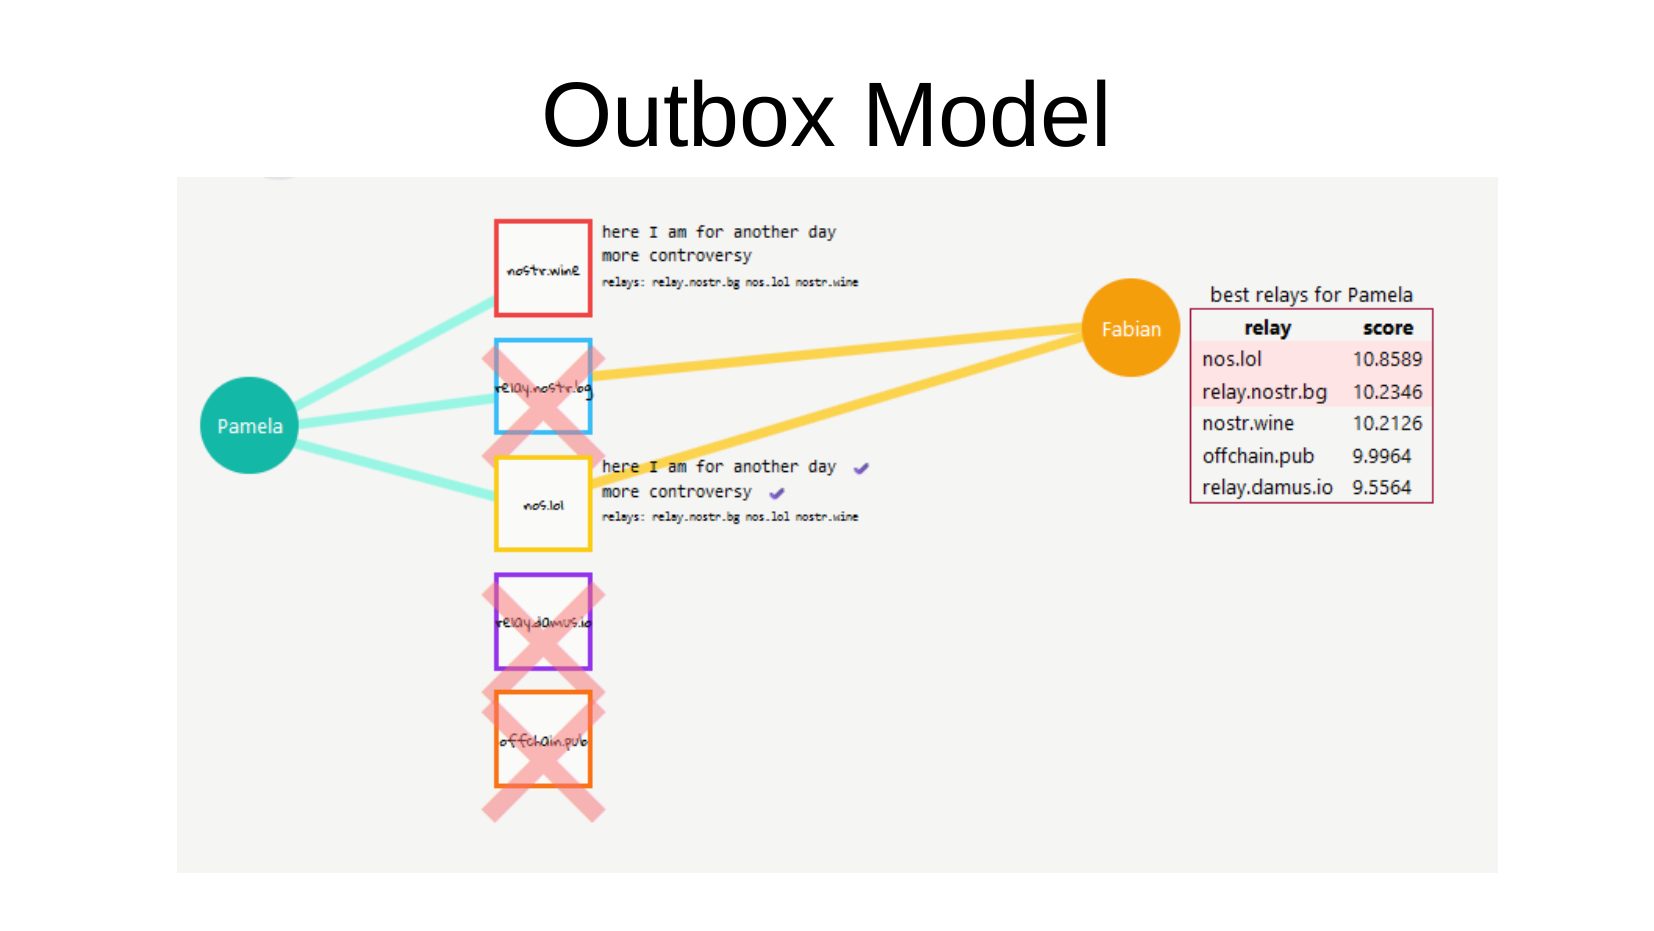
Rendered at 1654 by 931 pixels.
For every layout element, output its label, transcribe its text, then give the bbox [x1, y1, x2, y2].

picture [177, 177, 1498, 873]
title Outbox Model [82, 37, 1571, 193]
